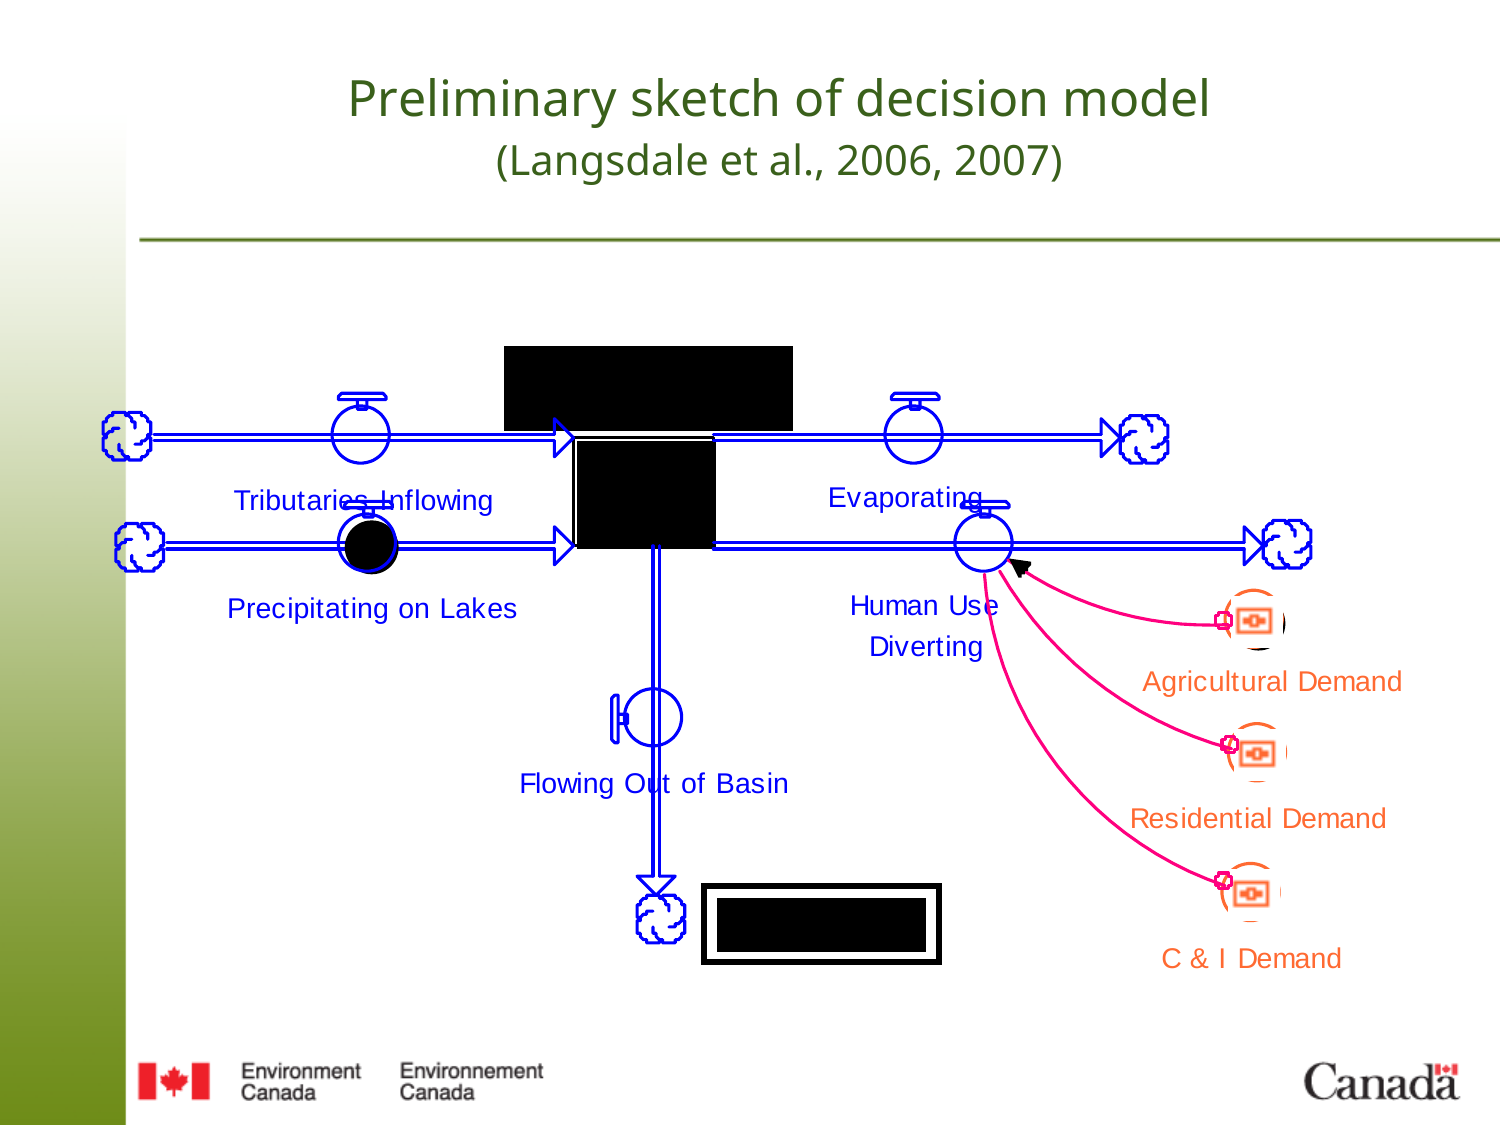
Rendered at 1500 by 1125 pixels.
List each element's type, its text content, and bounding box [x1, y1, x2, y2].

title Preliminary sketch of decision model (Langsdale et al., 2006, 2007) [183, 42, 1376, 209]
picture [0, 0, 1500, 1125]
